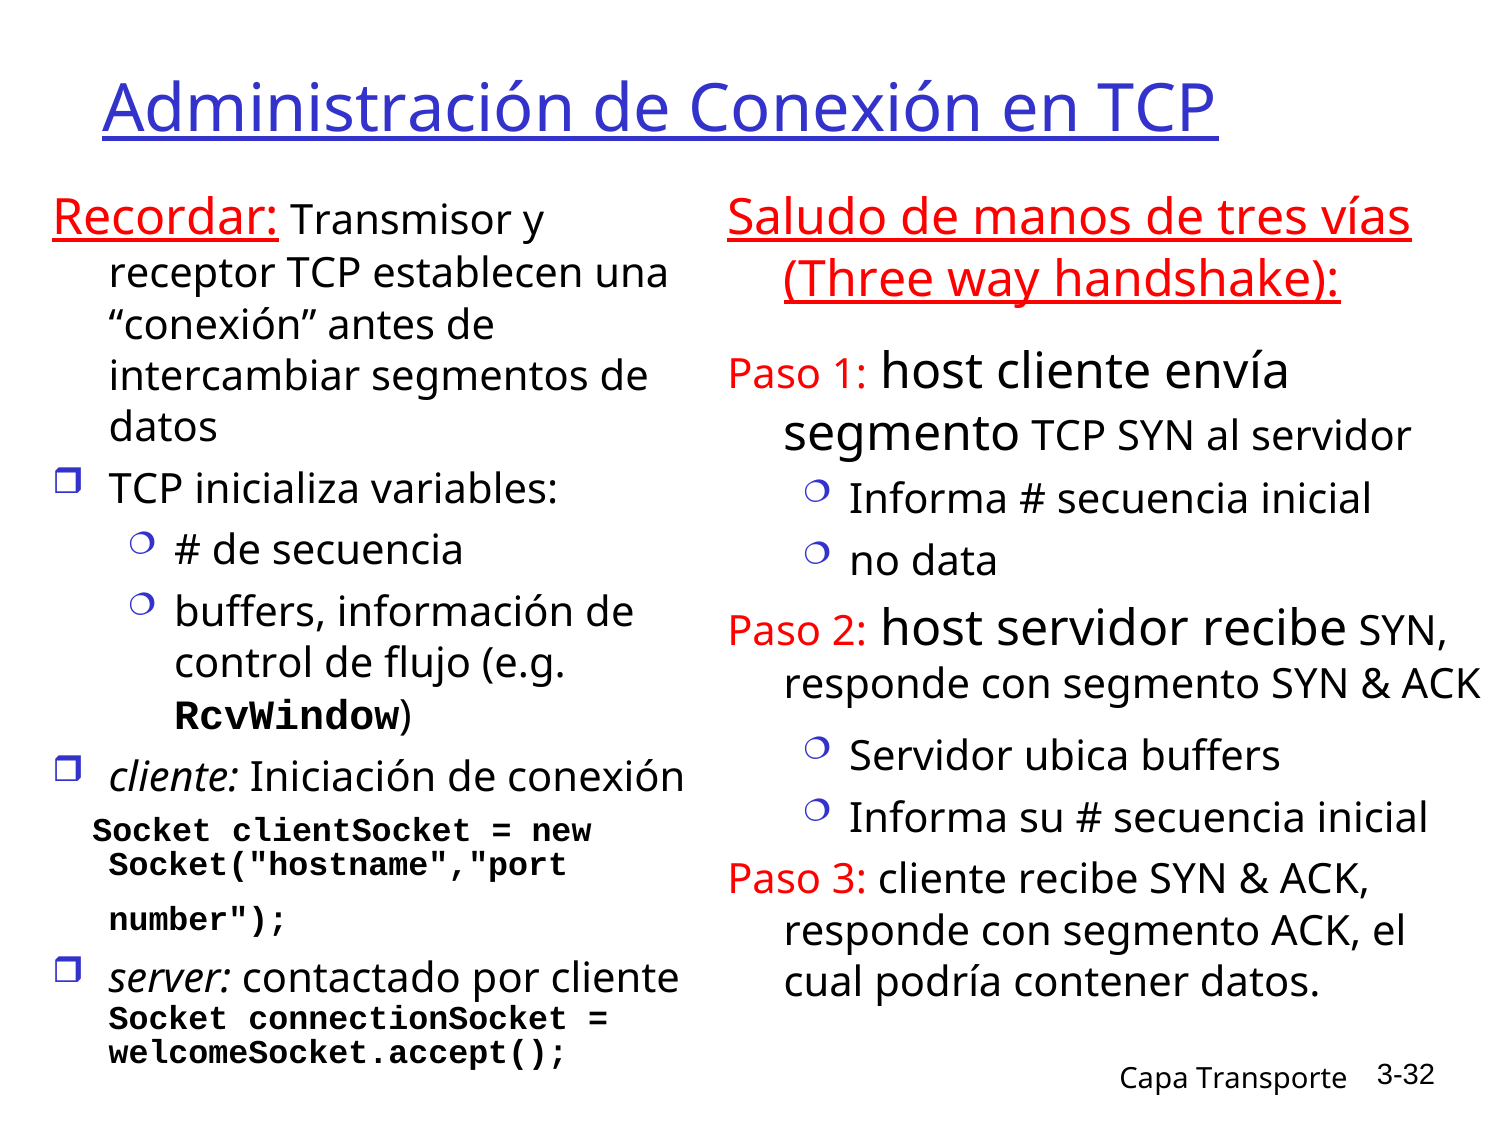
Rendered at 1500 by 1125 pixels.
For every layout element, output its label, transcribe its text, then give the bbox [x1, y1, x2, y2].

title Administración de Conexión en TCP [87, 15, 1426, 177]
list Saludo de manos de tres vías (Three way handshake): Paso 1: host cliente envía segmento TCP SYN al servidor Informa # secuencia inicial no data Paso 2: host servidor recibe SYN, responde con segmento SYN & ACK Servidor ubica buffers Informa su # secuencia inicial Paso 3: cliente recibe SYN & ACK, responde con segmento ACK, el cual podría contener datos. [712, 177, 1500, 1032]
list Recordar: Transmisor y receptor TCP establecen una “conexión” antes de intercambiar segmentos de datos TCP inicializa variables: # de secuencia buffers, información de control de flujo (e.g. RcvWindow) cliente: Iniciación de conexión Socket clientSocket = new Socket("hostname","port number"); server: contactado por cliente Socket connectionSocket = welcomeSocket.accept(); [37, 177, 717, 1072]
